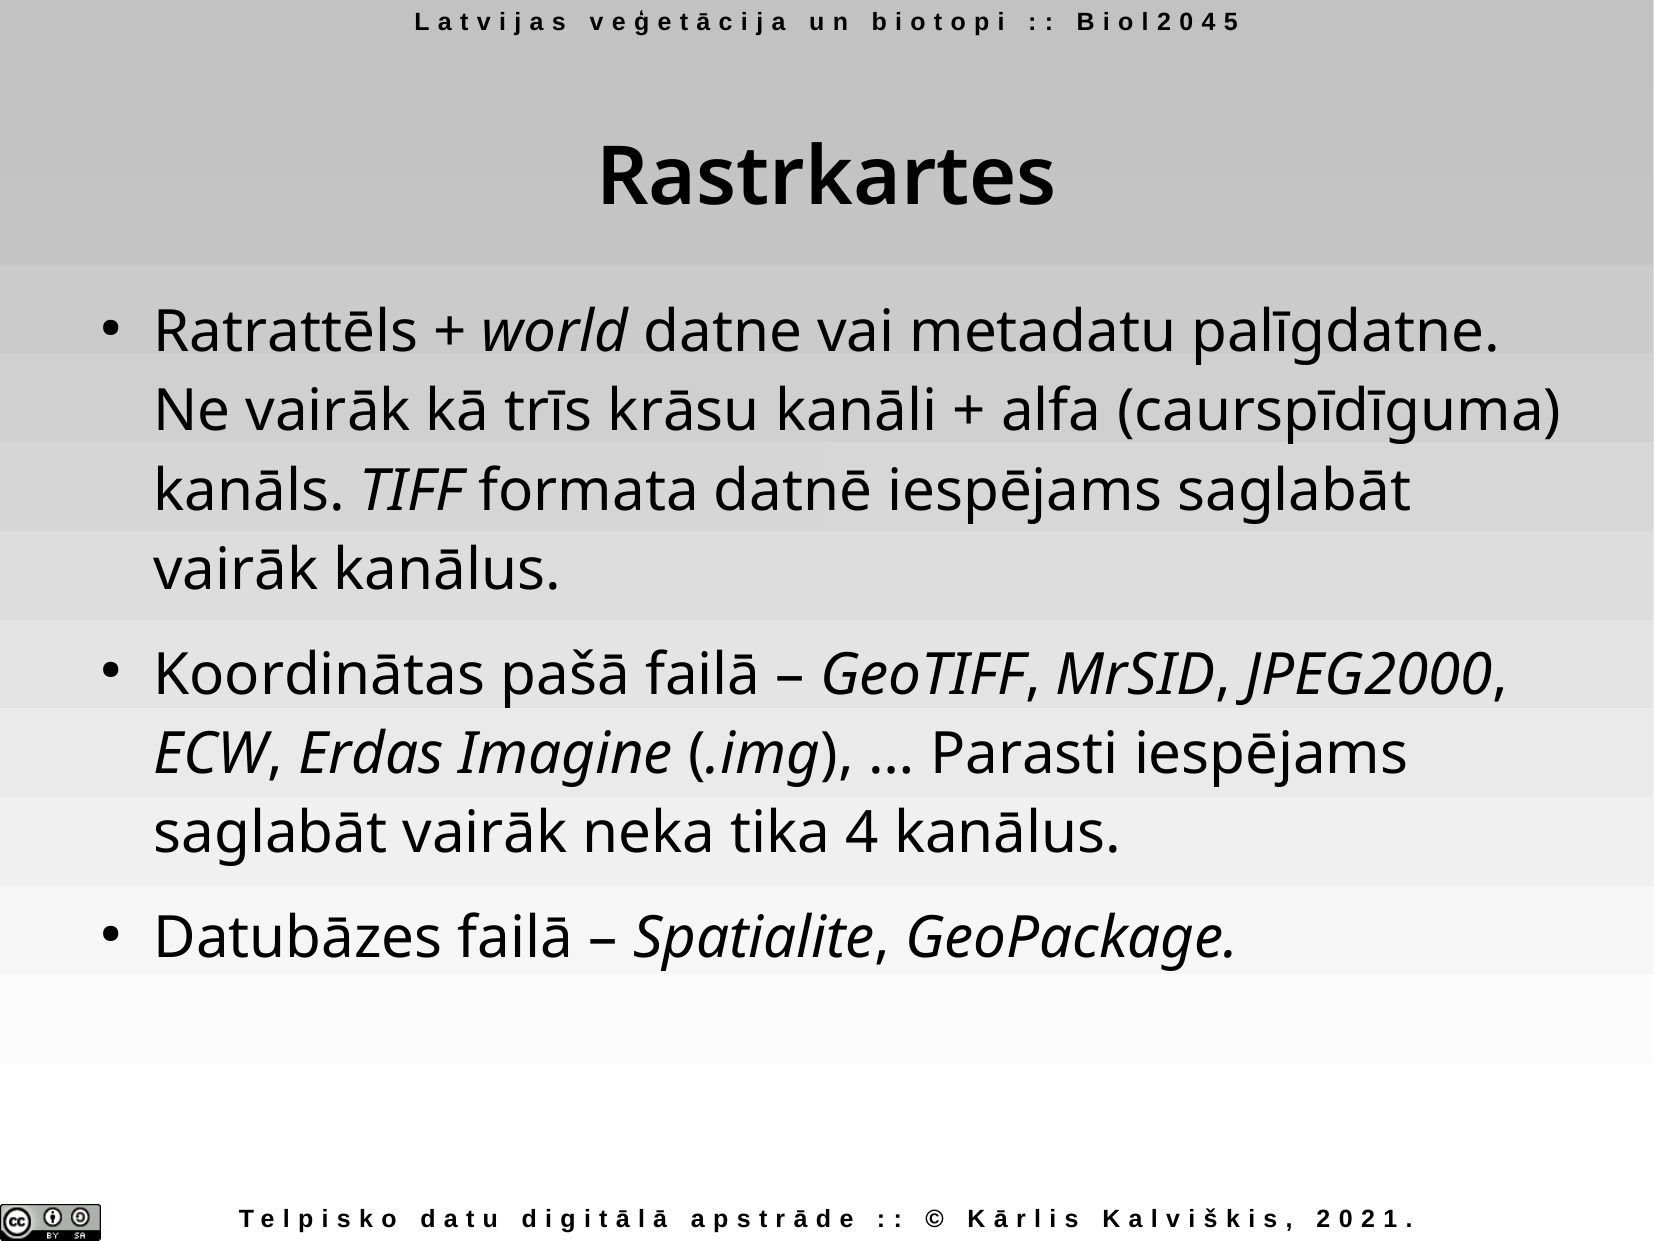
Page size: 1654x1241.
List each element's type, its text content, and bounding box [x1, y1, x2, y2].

picture [0, 0, 1654, 1241]
list Ratrattēls + world datne vai metadatu palīgdatne. Ne vairāk kā trīs krāsu kanāli + alfa (caurspīdīguma) kanāls. TIFF formata datnē iespējams saglabāt vairāk kanālus. Koordinātas pašā failā – GeoTIFF, MrSID, JPEG2000, ECW, Erdas Imagine (.img), … Parasti iespējams saglabāt vairāk neka tika 4 kanālus. Datubāzes failā – Spatialite, GeoPackage. [82, 289, 1571, 1176]
title Rastrkartes [29, 49, 1625, 296]
